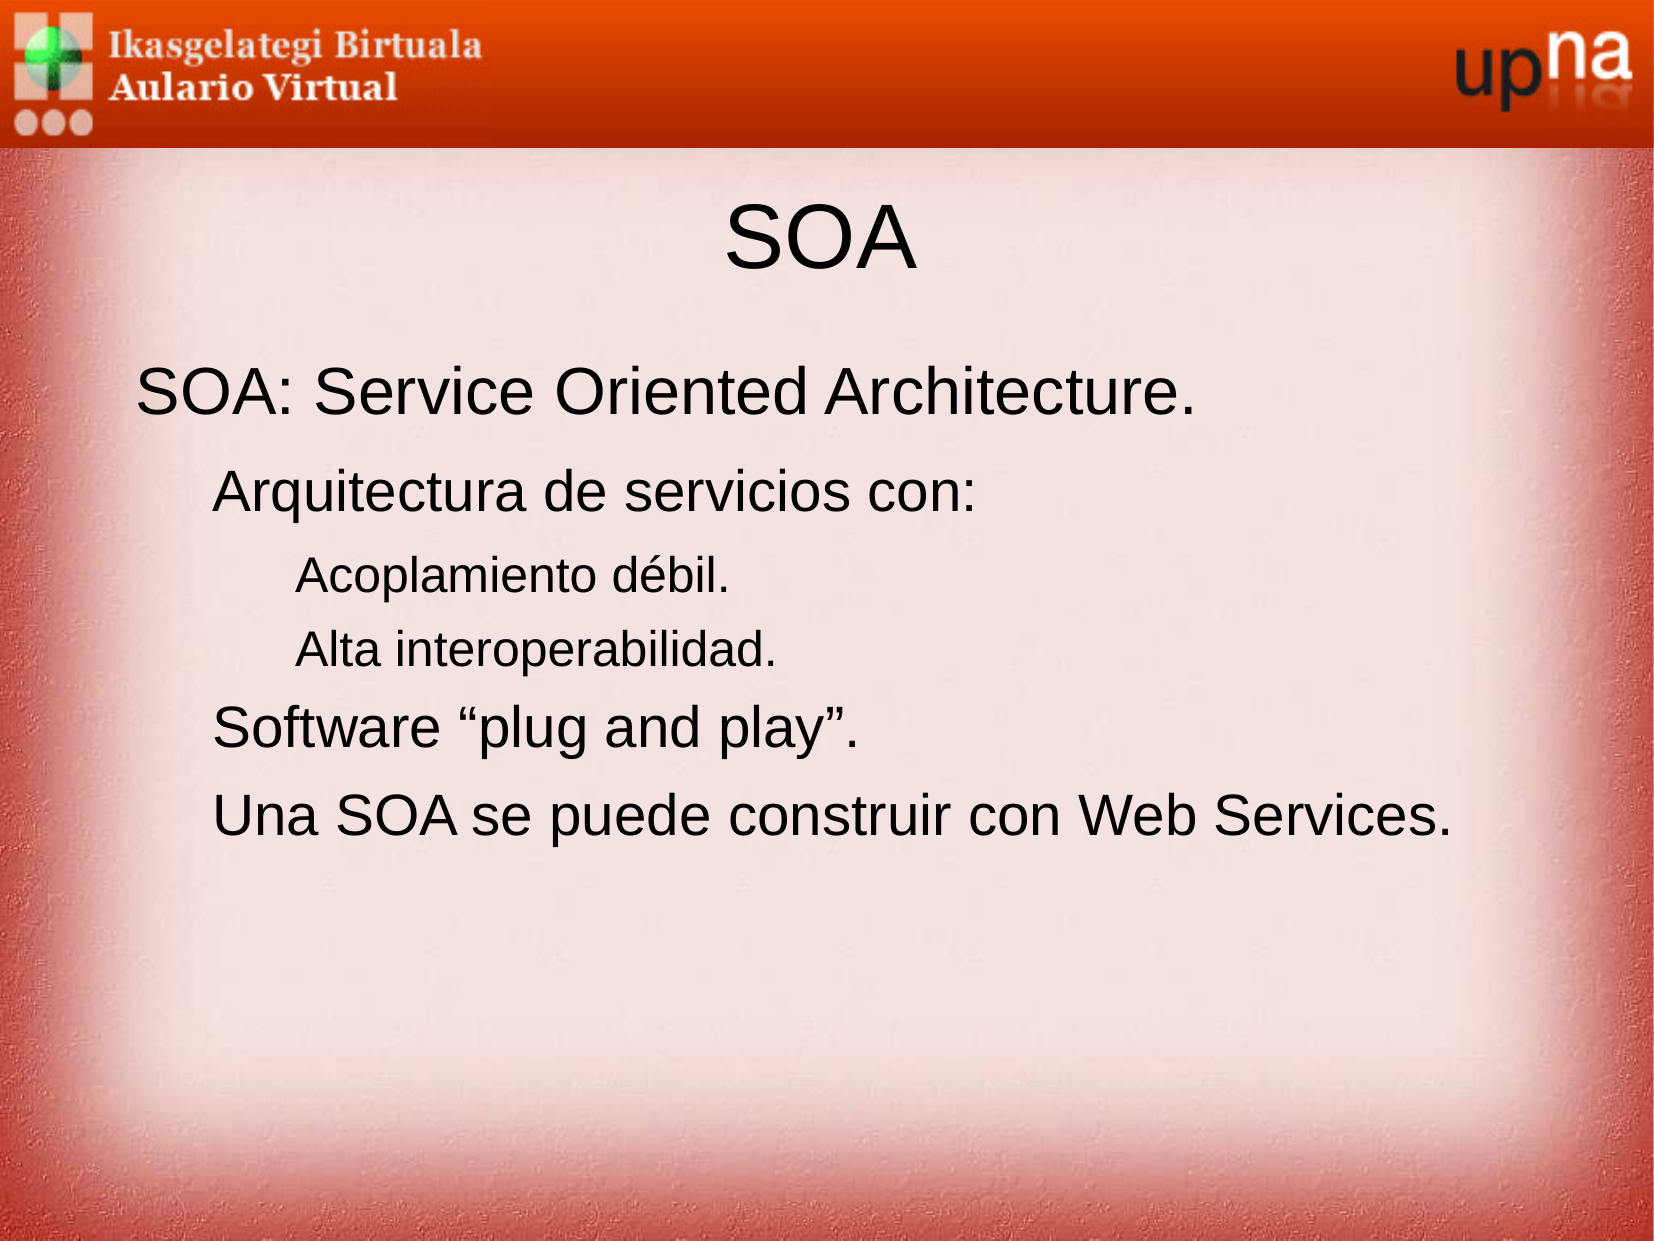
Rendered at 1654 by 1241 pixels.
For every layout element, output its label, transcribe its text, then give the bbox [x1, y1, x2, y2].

picture [0, 0, 1654, 1241]
title SOA [76, 147, 1565, 326]
list SOA: Service Oriented Architecture. Arquitectura de servicios con: Acoplamiento débil. Alta interoperabilidad. Software “plug and play”. Una SOA se puede construir con Web Services. [118, 354, 1536, 1094]
